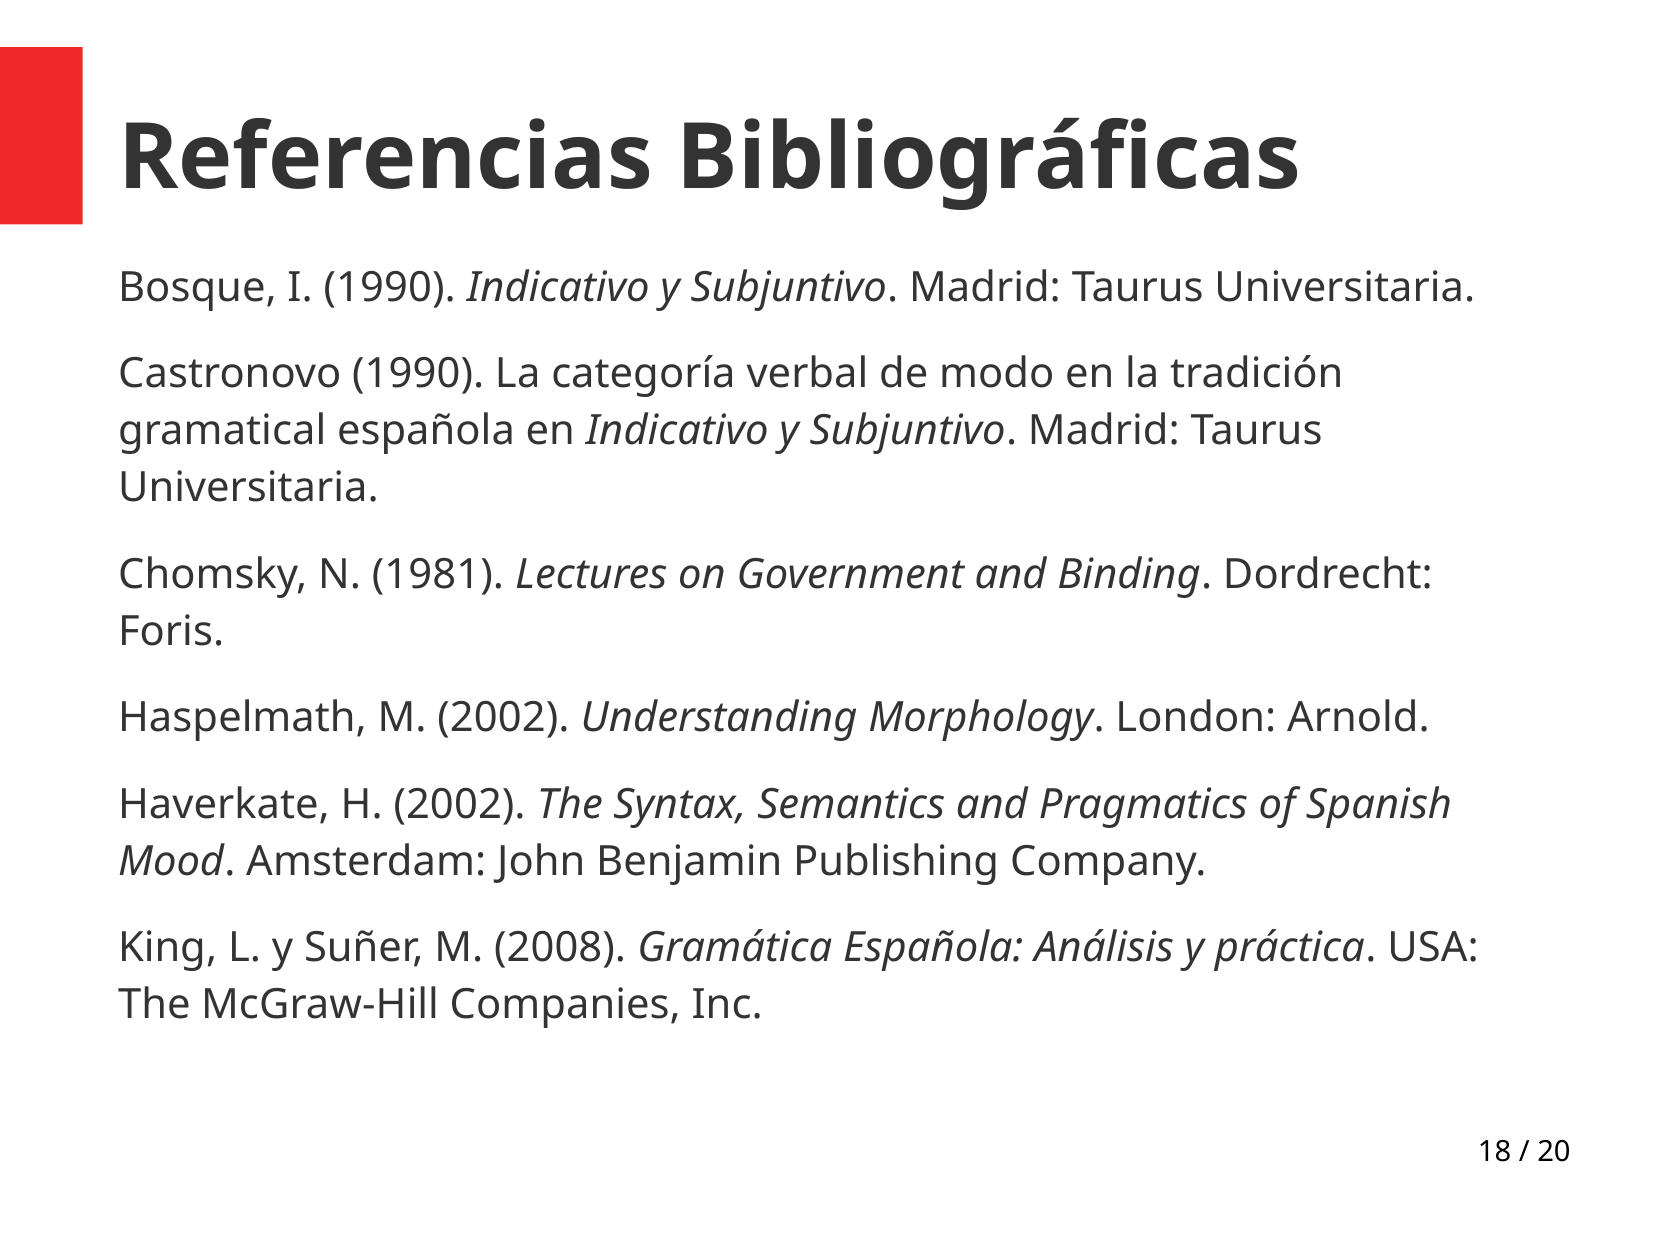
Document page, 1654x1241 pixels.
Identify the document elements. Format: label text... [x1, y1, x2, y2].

list Bosque, I. (1990). Indicativo y Subjuntivo. Madrid: Taurus Universitaria. Castronovo (1990). La categoría verbal de modo en la tradición gramatical española en Indicativo y Subjuntivo. Madrid: Taurus Universitaria. Chomsky, N. (1981). Lectures on Government and Binding. Dordrecht: Foris. Haspelmath, M. (2002). Understanding Morphology. London: Arnold. Haverkate, H. (2002). The Syntax, Semantics and Pragmatics of Spanish Mood. Amsterdam: John Benjamin Publishing Company. King, L. y Suñer, M. (2008). Gramática Española: Análisis y práctica. USA: The McGraw-Hill Companies, Inc. [118, 256, 1536, 1217]
title Referencias Bibliográficas [118, 49, 1571, 257]
